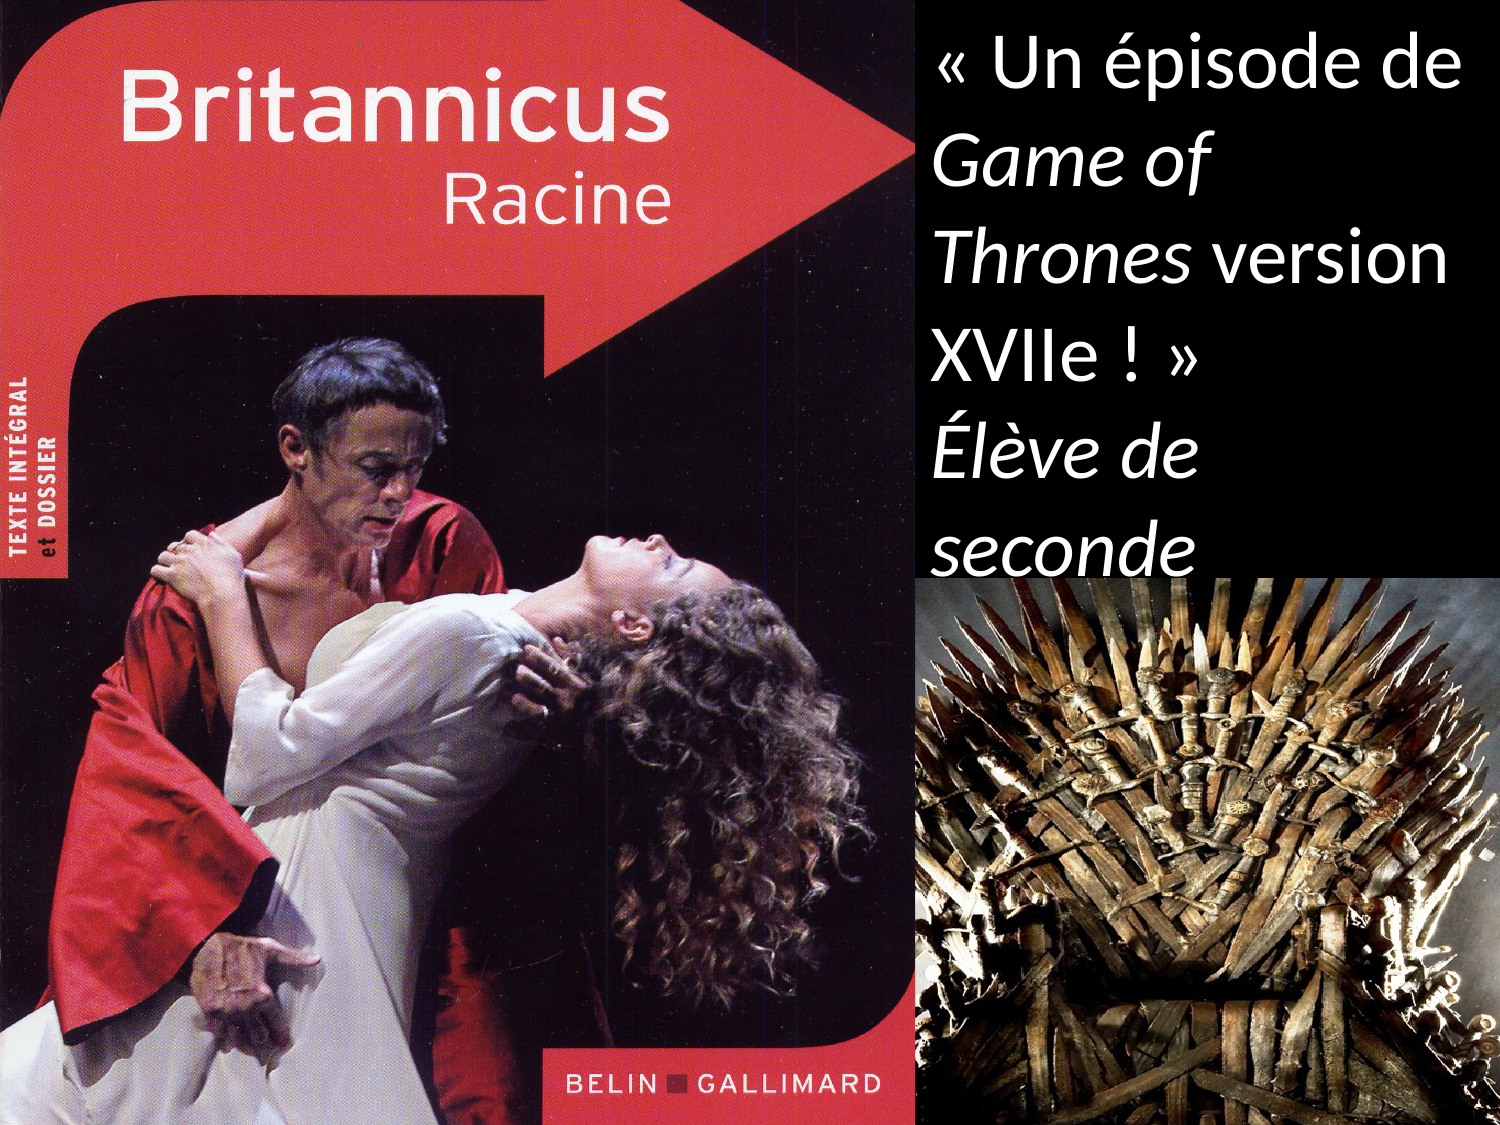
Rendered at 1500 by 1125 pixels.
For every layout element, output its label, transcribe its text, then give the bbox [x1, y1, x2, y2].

text_box « Un épisode de Game of Thrones version XVIIe ! » Élève de seconde [916, 0, 1500, 578]
picture [0, 0, 1500, 1125]
